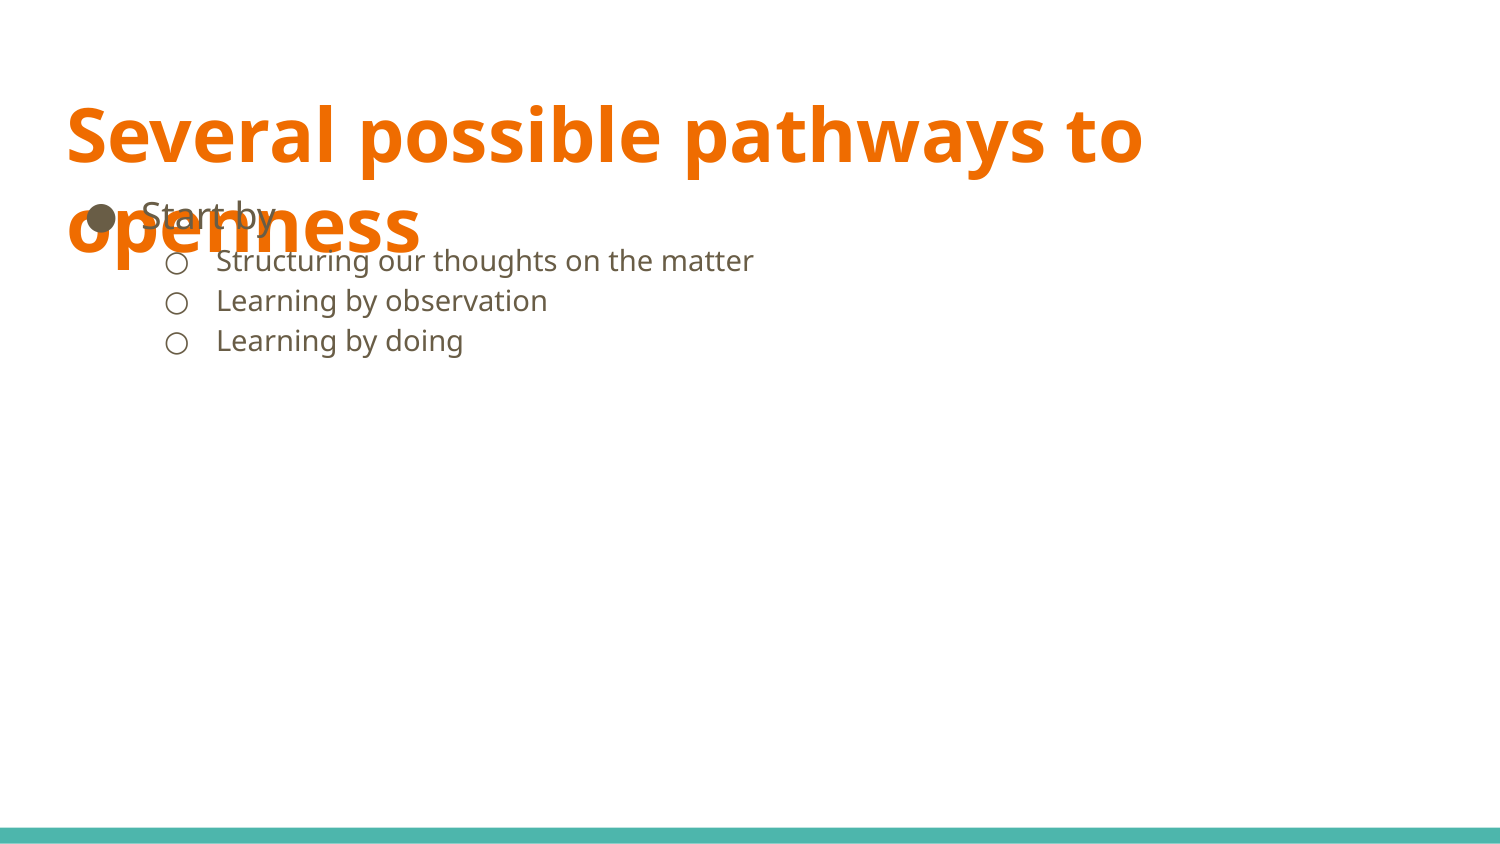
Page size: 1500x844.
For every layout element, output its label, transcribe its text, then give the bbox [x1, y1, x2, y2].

title Several possible pathways to openness [51, 72, 1449, 170]
list Start by Structuring our thoughts on the matter Learning by observation Learning by doing [51, 170, 1449, 675]
